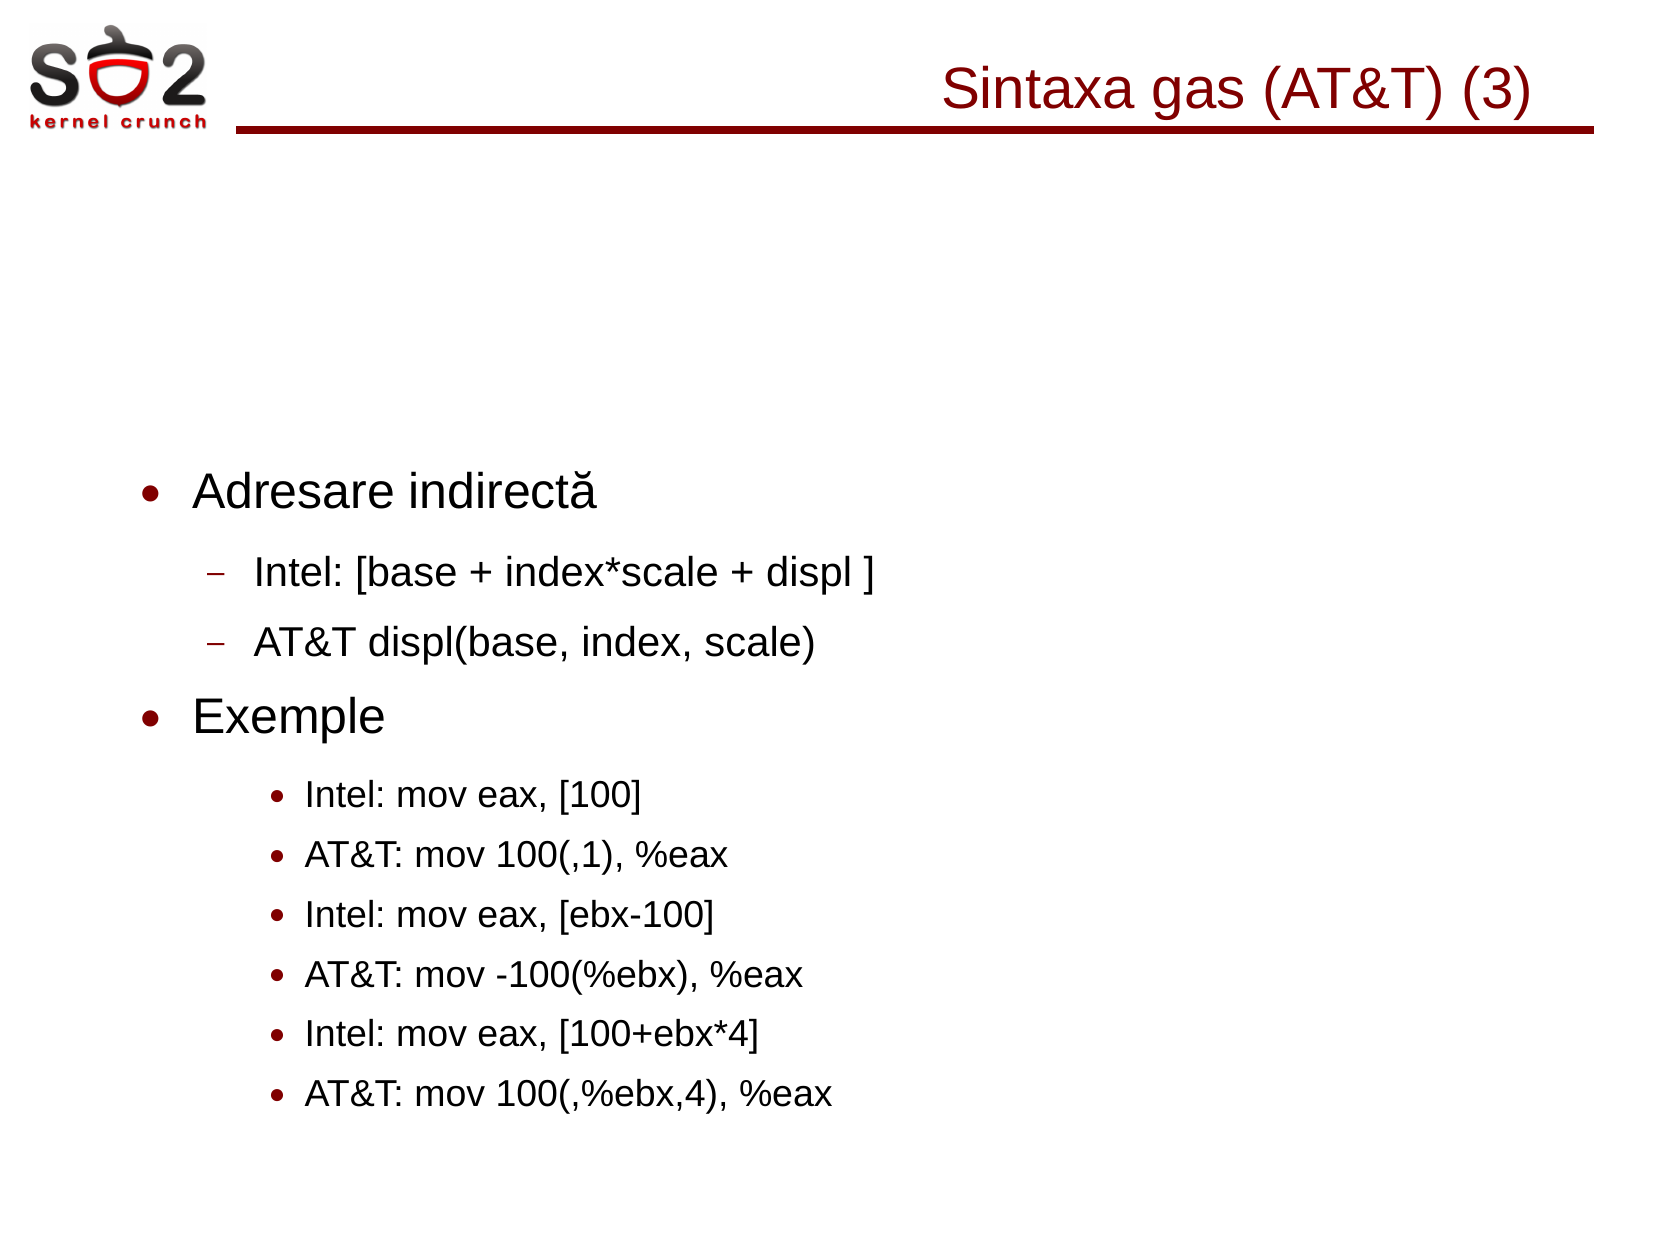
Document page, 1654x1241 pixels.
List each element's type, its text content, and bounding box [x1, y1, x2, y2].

title Sintaxa gas (AT&T) (3) [121, 0, 1534, 178]
list Adresare indirectă Intel: [base + index*scale + displ ] AT&T displ(base, index, scale) Exemple Intel: mov eax, [100] AT&T: mov 100(,1), %eax Intel: mov eax, [ebx-100] AT&T: mov -100(%ebx), %eax Intel: mov eax, [100+ebx*4] AT&T: mov 100(,%ebx,4), %eax [121, 398, 1534, 1180]
picture [29, 23, 121, 130]
